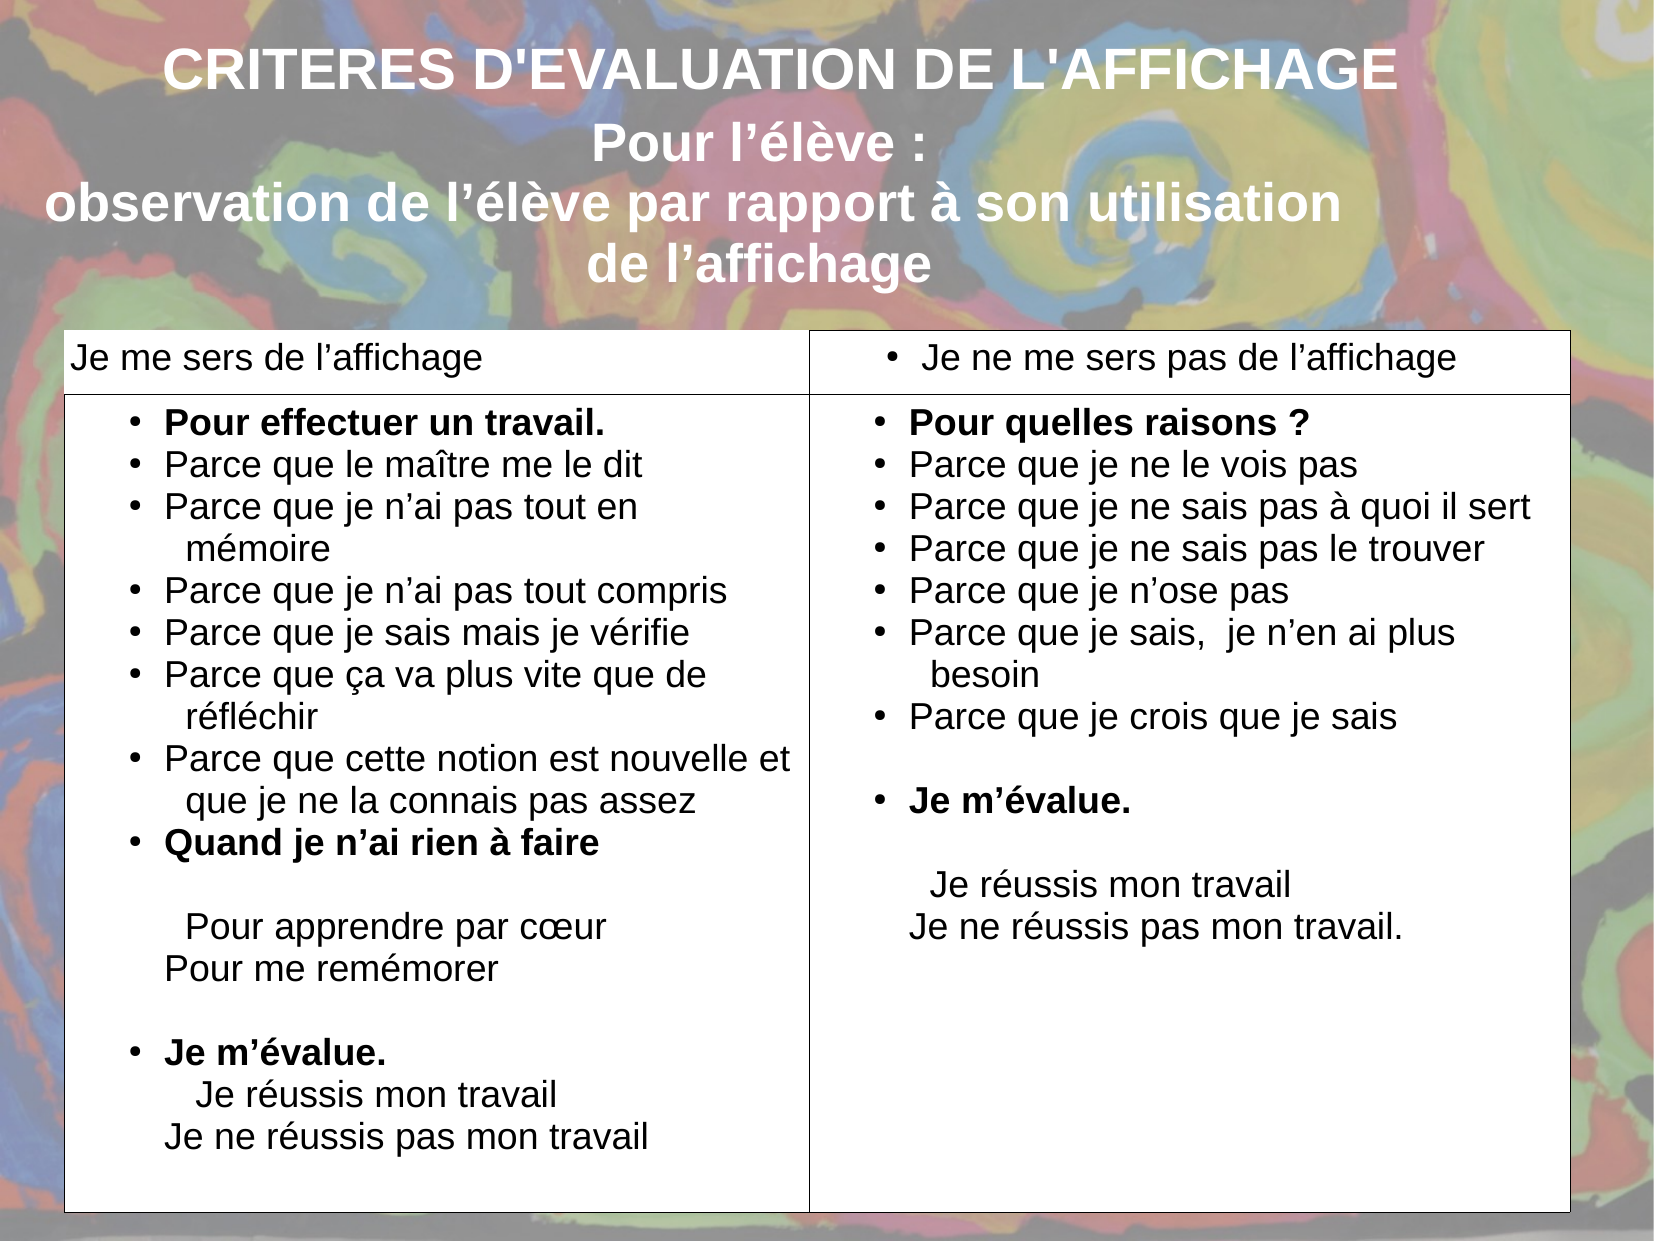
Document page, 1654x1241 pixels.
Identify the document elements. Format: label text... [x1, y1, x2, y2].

text_box CRITERES D'EVALUATION DE L'AFFICHAGE [147, 29, 1431, 104]
table_cell Pour effectuer un travail. Parce que le maître me le dit Parce que je n’ai pas tout en mémoire Parce que je n’ai pas tout compris Parce que je sais mais je vérifie Parce que ça va plus vite que de réfléchir Parce que cette notion est nouvelle et que je ne la connais pas assez Quand je n’ai rien à faire Pour apprendre par cœur Pour me remémorer Je m’évalue. Je réussis mon travail Je ne réussis pas mon travail [65, 395, 809, 1212]
text_box Pour l’élève : observation de l’élève par rapport à son utilisation de l’affichage [29, 104, 1506, 306]
picture [0, 0, 1654, 1241]
table_header Je ne me sers pas de l’affichage [810, 331, 1570, 394]
table_header Je me sers de l’affichage [64, 330, 809, 394]
table_cell Pour quelles raisons ? Parce que je ne le vois pas Parce que je ne sais pas à quoi il sert Parce que je ne sais pas le trouver Parce que je n’ose pas Parce que je sais, je n’en ai plus besoin Parce que je crois que je sais Je m’évalue. Je réussis mon travail Je ne réussis pas mon travail. [810, 395, 1570, 1212]
